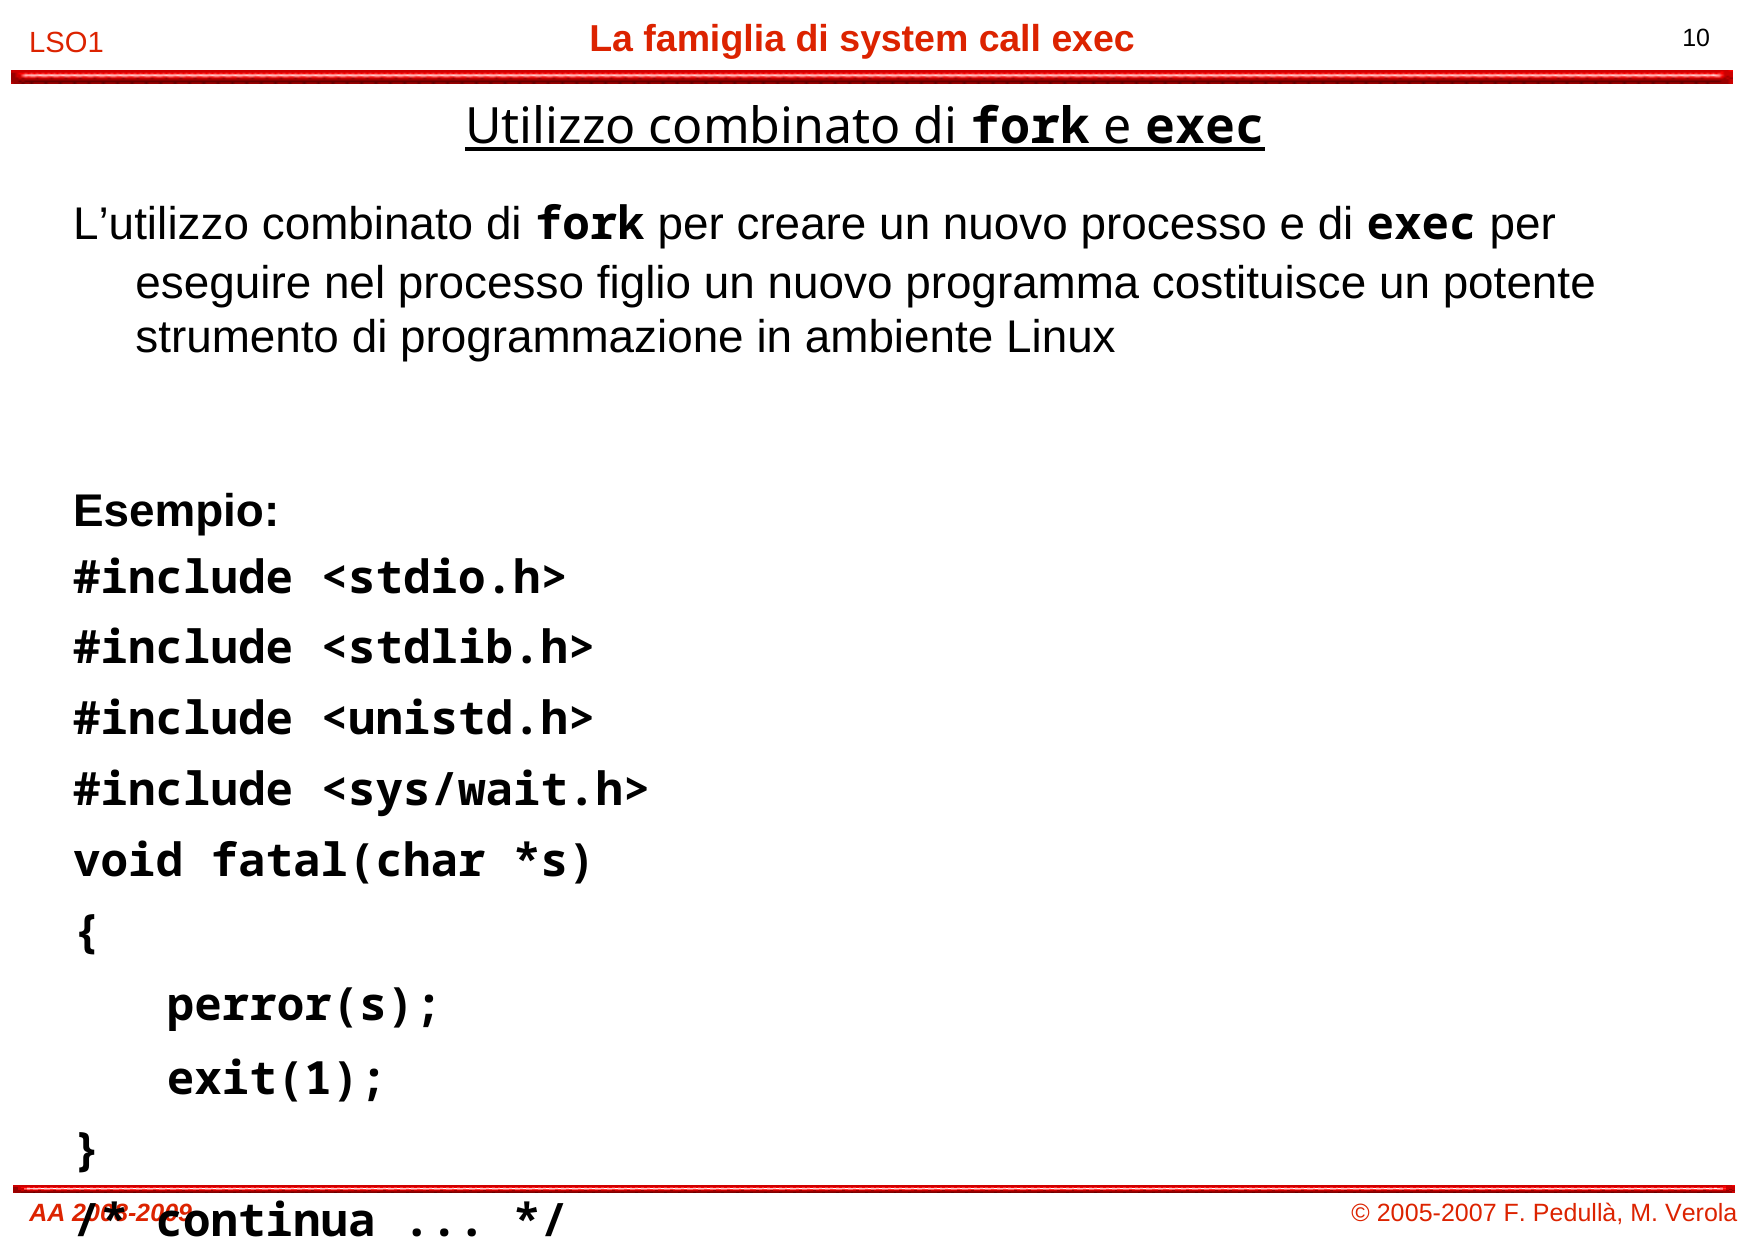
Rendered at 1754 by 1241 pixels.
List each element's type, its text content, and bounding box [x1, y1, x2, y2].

list L’utilizzo combinato di fork per creare un nuovo processo e di exec per eseguire nel processo figlio un nuovo programma costituisce un potente strumento di programmazione in ambiente Linux Esempio: #include <stdio.h> #include <stdlib.h> #include <unistd.h> #include <sys/wait.h> void fatal(char *s) { perror(s); exit(1); } /* continua ... */ [58, 183, 1696, 1162]
picture [11, 70, 1733, 84]
title Utilizzo combinato di fork e exec [401, 78, 1330, 174]
picture [13, 1185, 1735, 1193]
